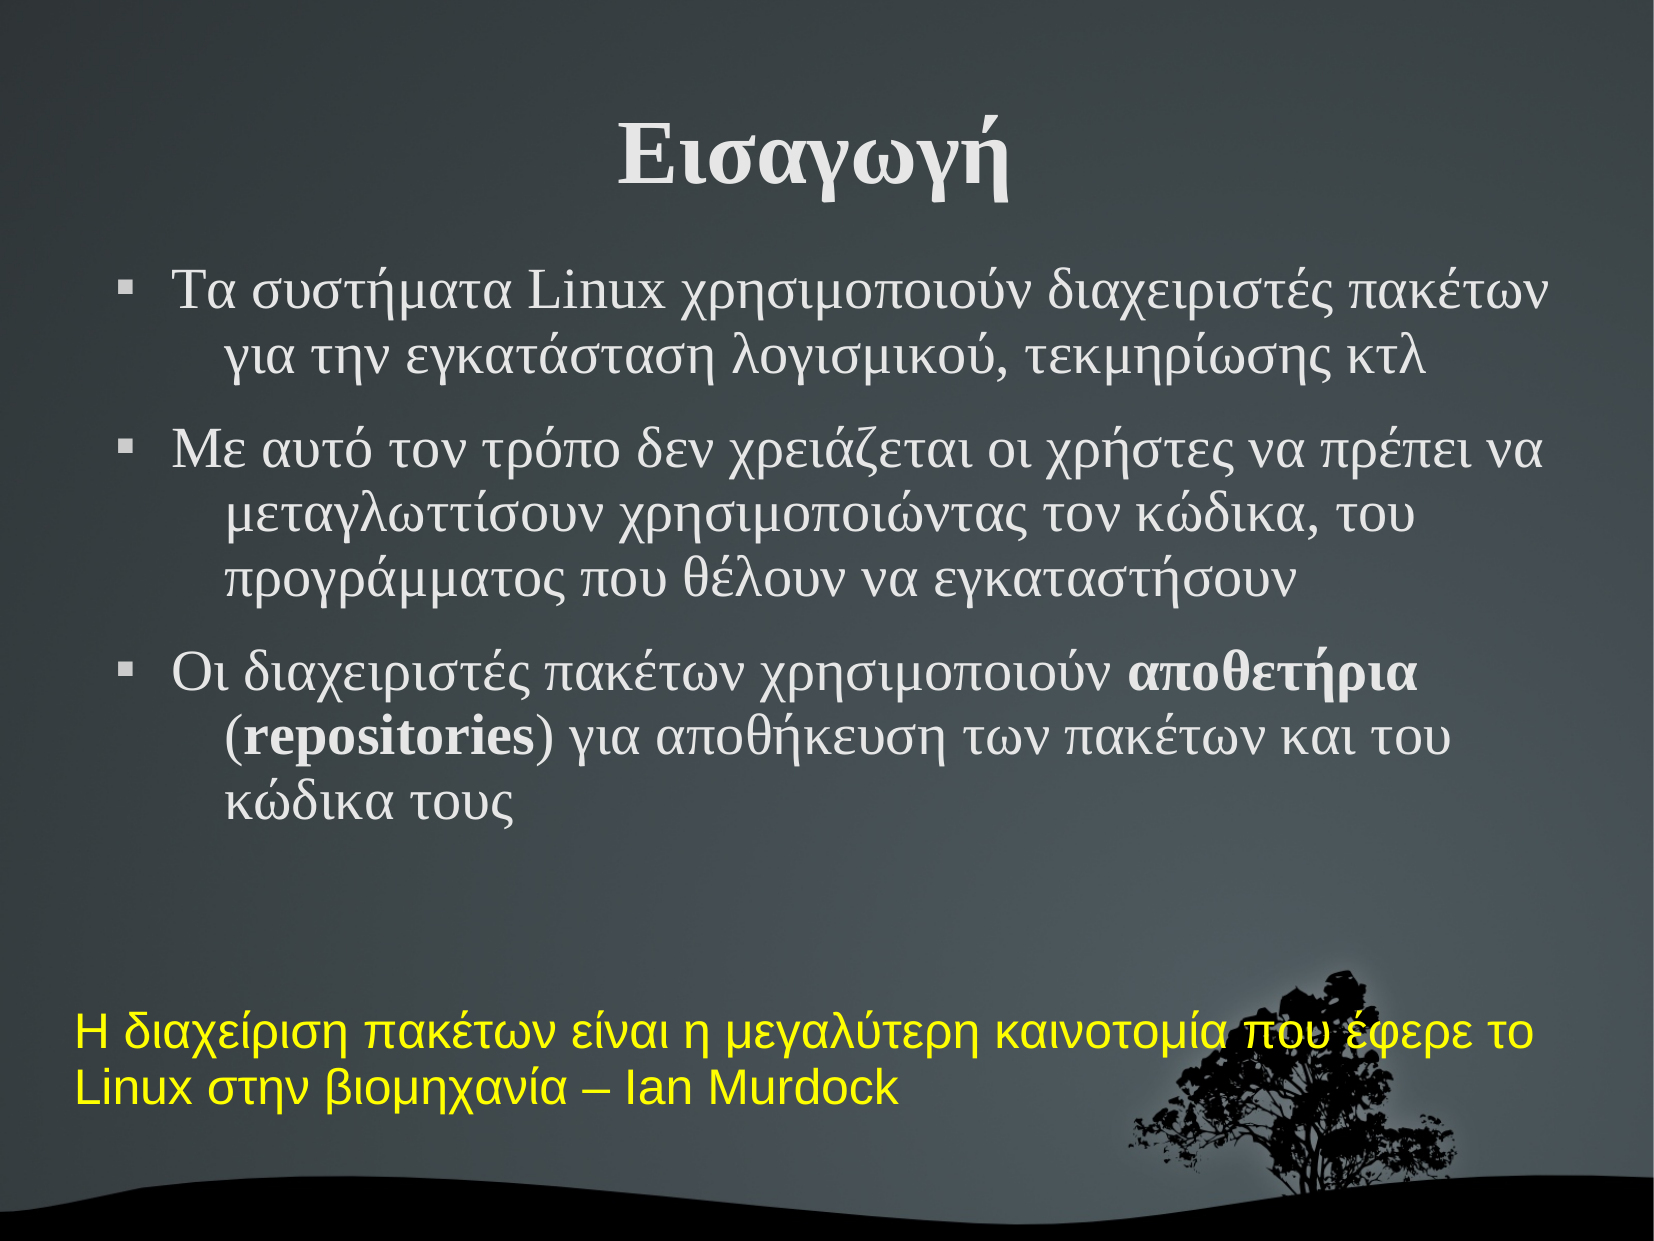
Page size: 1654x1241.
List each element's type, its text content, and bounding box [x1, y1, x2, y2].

text_box Η διαχείριση πακέτων είναι η μεγαλύτερη καινοτομία που έφερε το Linux στην βιομηχανία – Ian Murdock [59, 995, 1654, 1123]
list Τα συστήματα Linux χρησιμοποιούν διαχειριστές πακέτων για την εγκατάσταση λογισμικού, τεκμηρίωσης κτλ Με αυτό τον τρόπο δεν χρειάζεται οι χρήστες να πρέπει να μεταγλωττίσουν χρησιμοποιώντας τον κώδικα, του προγράμματος που θέλουν να εγκαταστήσουν Οι διαχειριστές πακέτων χρησιμοποιούν αποθετήρια (repositories) για αποθήκευση των πακέτων και του κώδικα τους [82, 256, 1571, 995]
picture [0, 0, 1654, 1241]
title Εισαγωγή [82, 49, 1571, 256]
